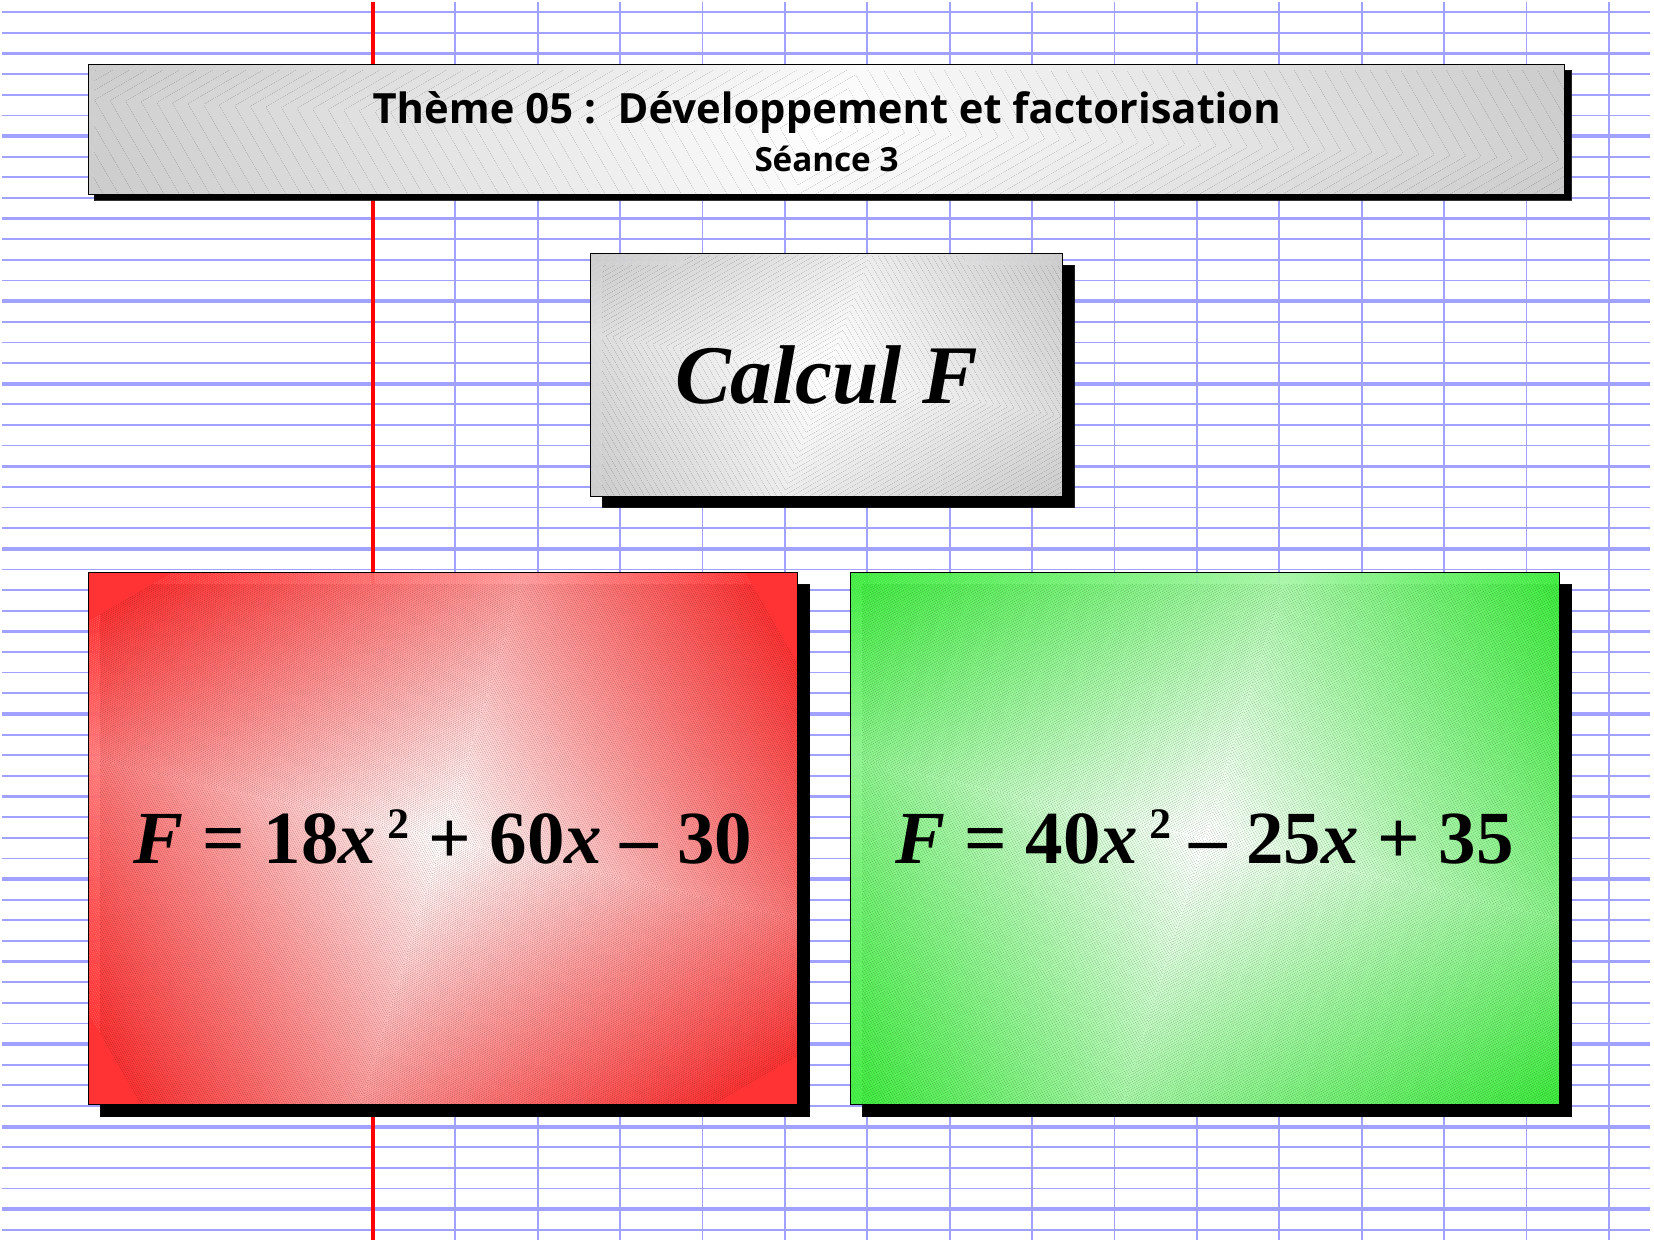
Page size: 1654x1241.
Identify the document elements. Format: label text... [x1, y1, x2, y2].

text_box F = 40x 2 – 25x + 35 [850, 572, 1560, 1105]
text_box Calcul F [590, 253, 1063, 497]
text_box Thème 05 : Développement et factorisation Séance 3 [88, 64, 1565, 195]
text_box F = 18x 2 + 60x – 30 [88, 572, 798, 1105]
picture [0, 0, 1654, 1241]
